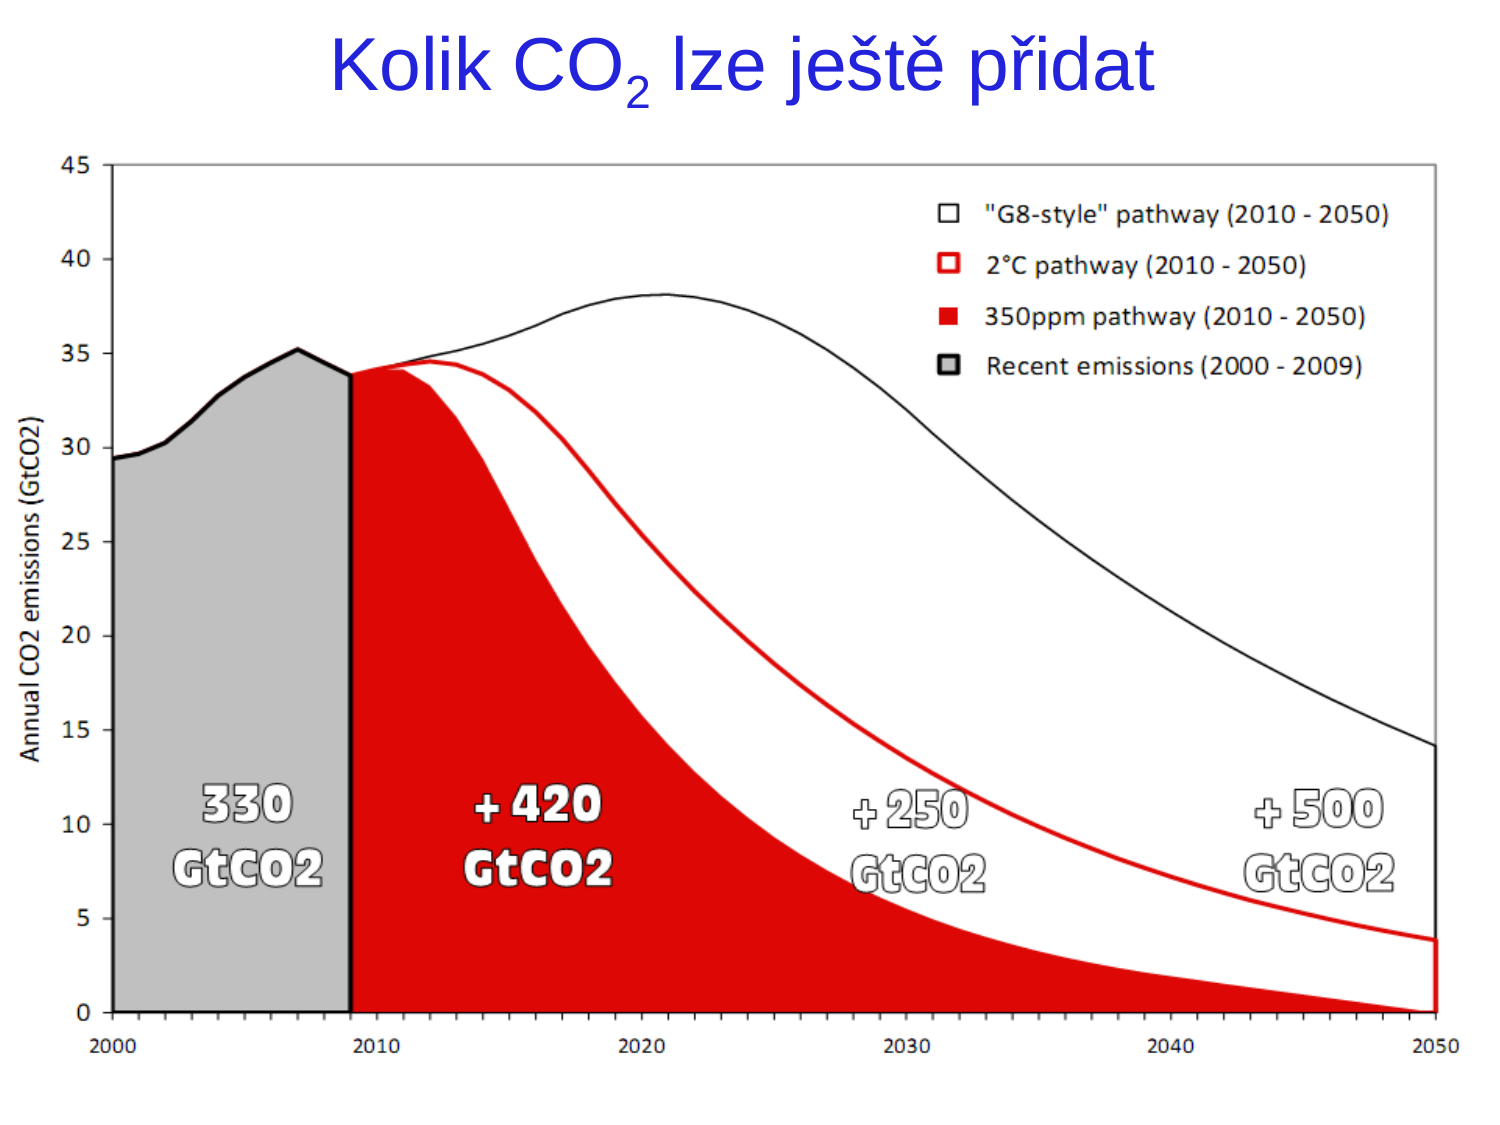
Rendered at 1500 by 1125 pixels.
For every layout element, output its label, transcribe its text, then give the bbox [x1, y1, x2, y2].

title Kolik CO2 lze ještě přidat [67, 0, 1418, 118]
picture [0, 118, 1500, 1072]
